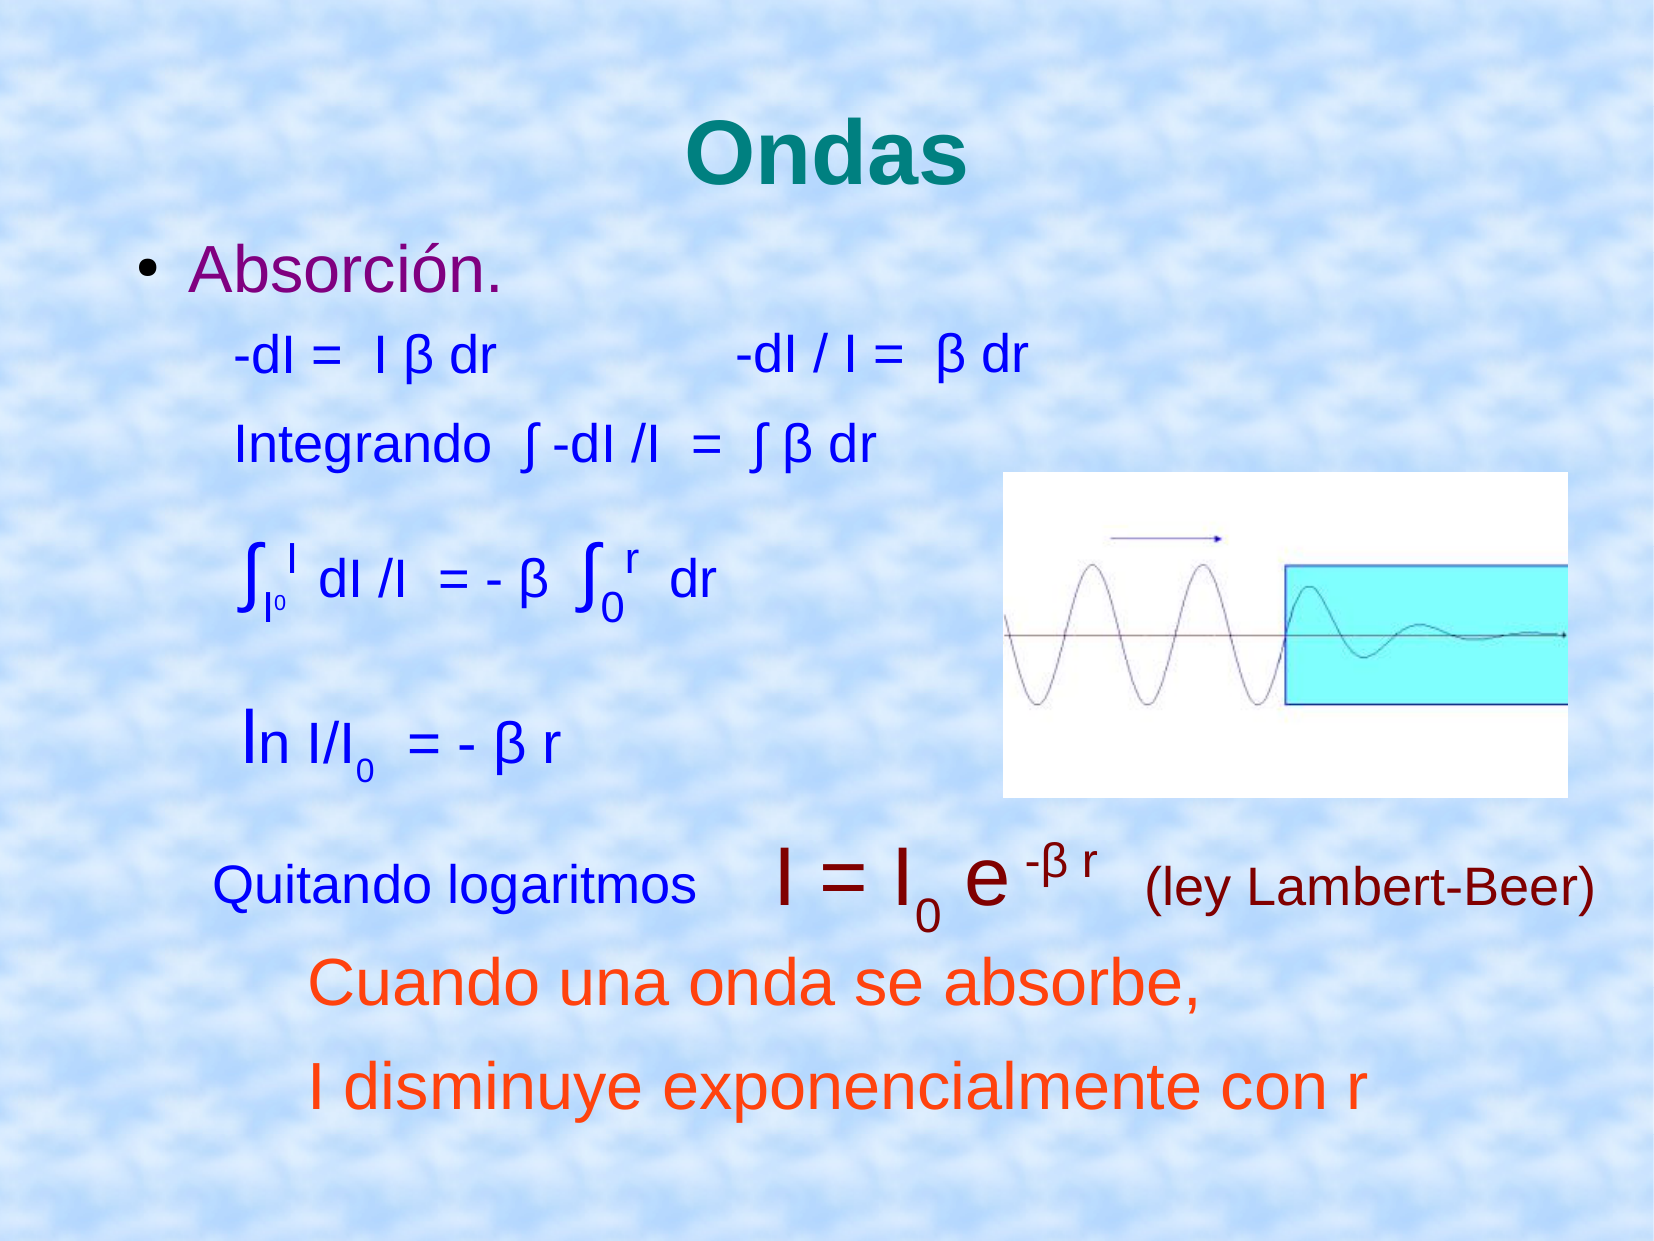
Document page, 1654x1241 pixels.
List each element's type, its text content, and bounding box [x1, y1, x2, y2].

picture [0, 0, 1654, 1241]
text_box -dI / I = β dr [649, 323, 1034, 385]
text_box Quitando logaritmos [126, 854, 679, 916]
text_box ∫I0I dI /I = - β ∫0r dr [150, 529, 798, 632]
text_box Integrando ∫ -dI /I = ∫ β dr [147, 413, 1063, 475]
text_box ln I/I0 = - β r [150, 695, 650, 790]
text_box -dI = I β dr [147, 324, 532, 386]
title Ondas [82, 49, 1571, 257]
list Absorción. [118, 231, 1565, 414]
text_box I = I0 e -β r (ley Lambert-Beer) [679, 829, 1625, 945]
text_box Cuando una onda se absorbe, I disminuye exponencialmente con r [236, 944, 1418, 1124]
